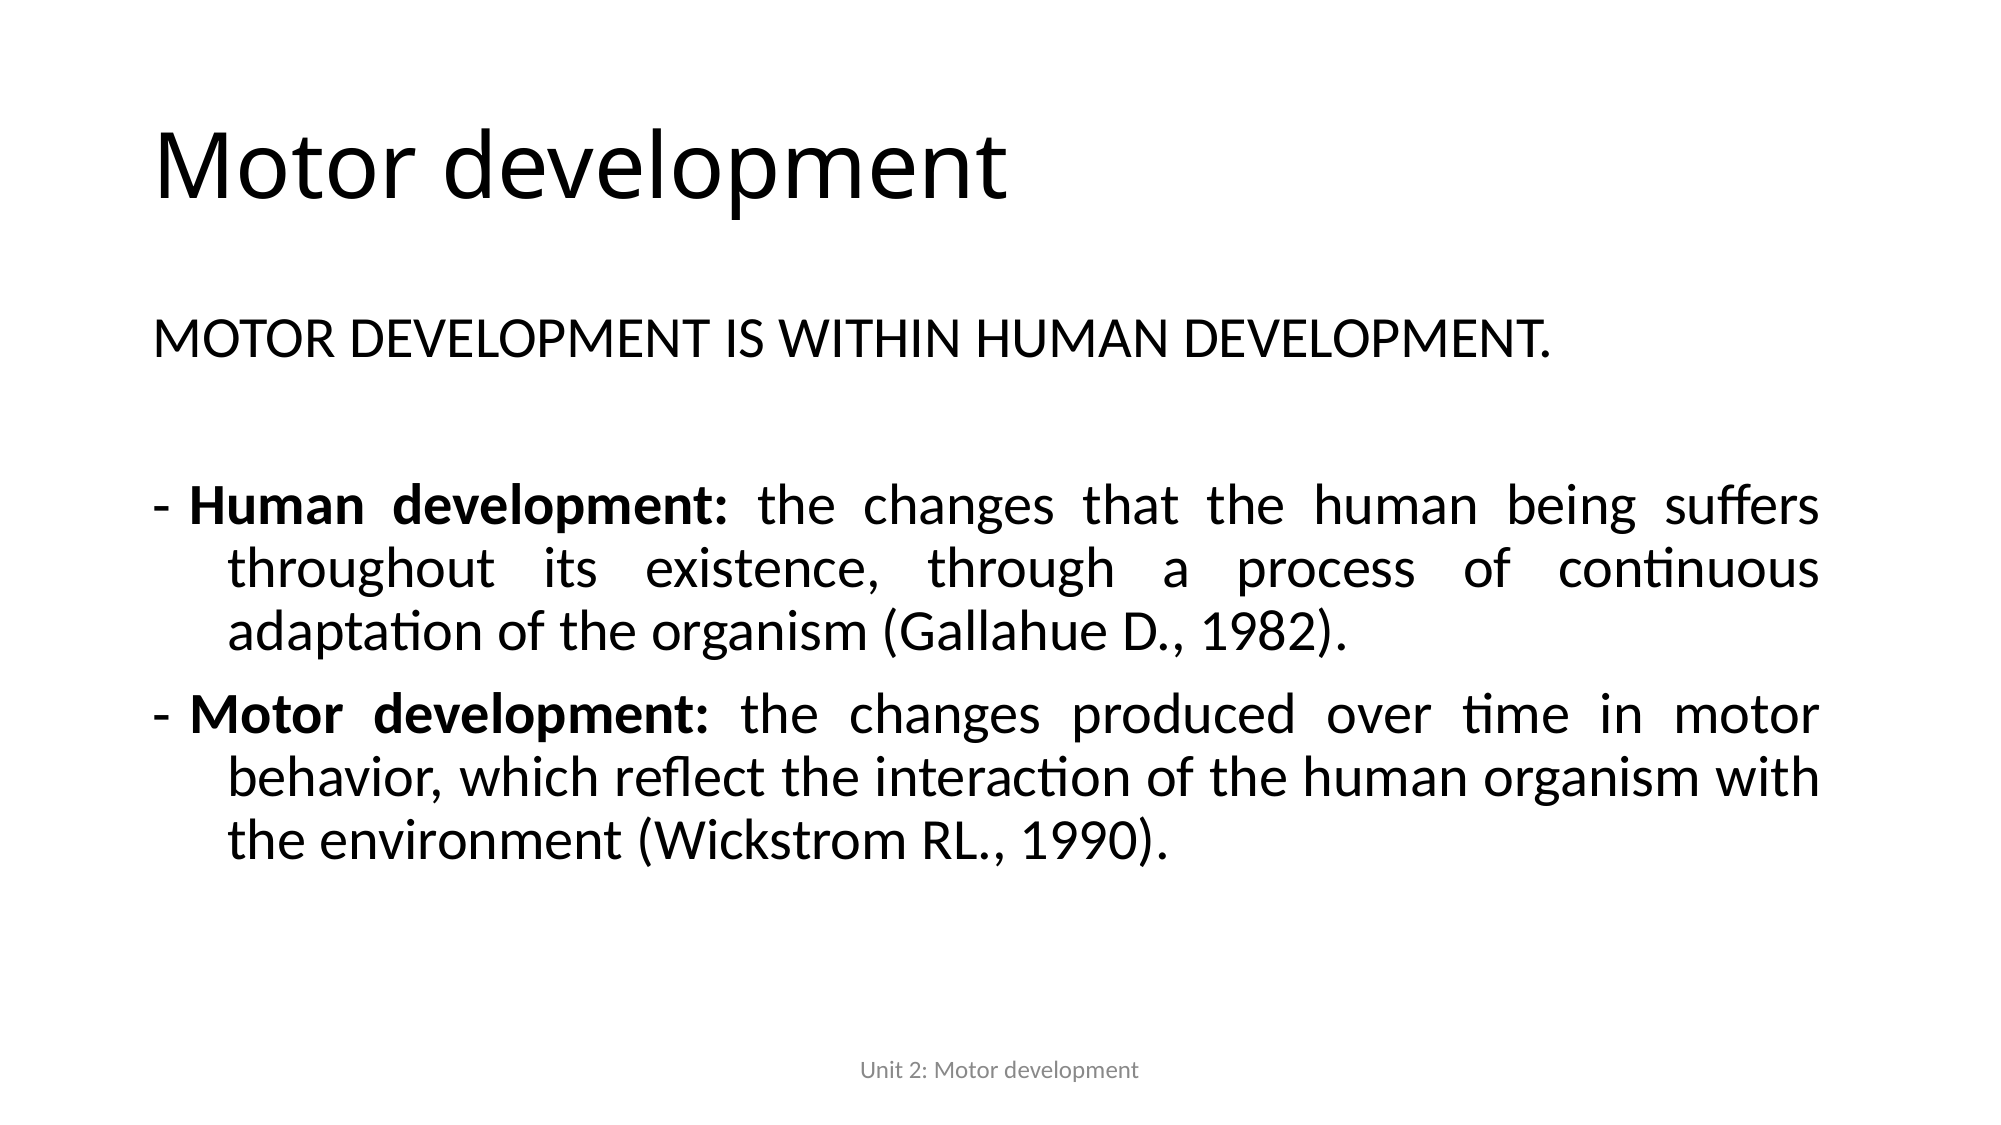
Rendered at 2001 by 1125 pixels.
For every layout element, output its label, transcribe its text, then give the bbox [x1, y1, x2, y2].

text_box Unit 2: Motor development [662, 1042, 1338, 1103]
title Motor development [137, 59, 1863, 278]
list MOTOR DEVELOPMENT IS WITHIN HUMAN DEVELOPMENT. Human development: the changes that the human being suffers throughout its existence, through a process of continuous adaptation of the organism (Gallahue D., 1982). Motor development: the changes produced over time in motor behavior, which reflect the interaction of the human organism with the environment (Wickstrom RL., 1990). [137, 299, 1863, 1014]
